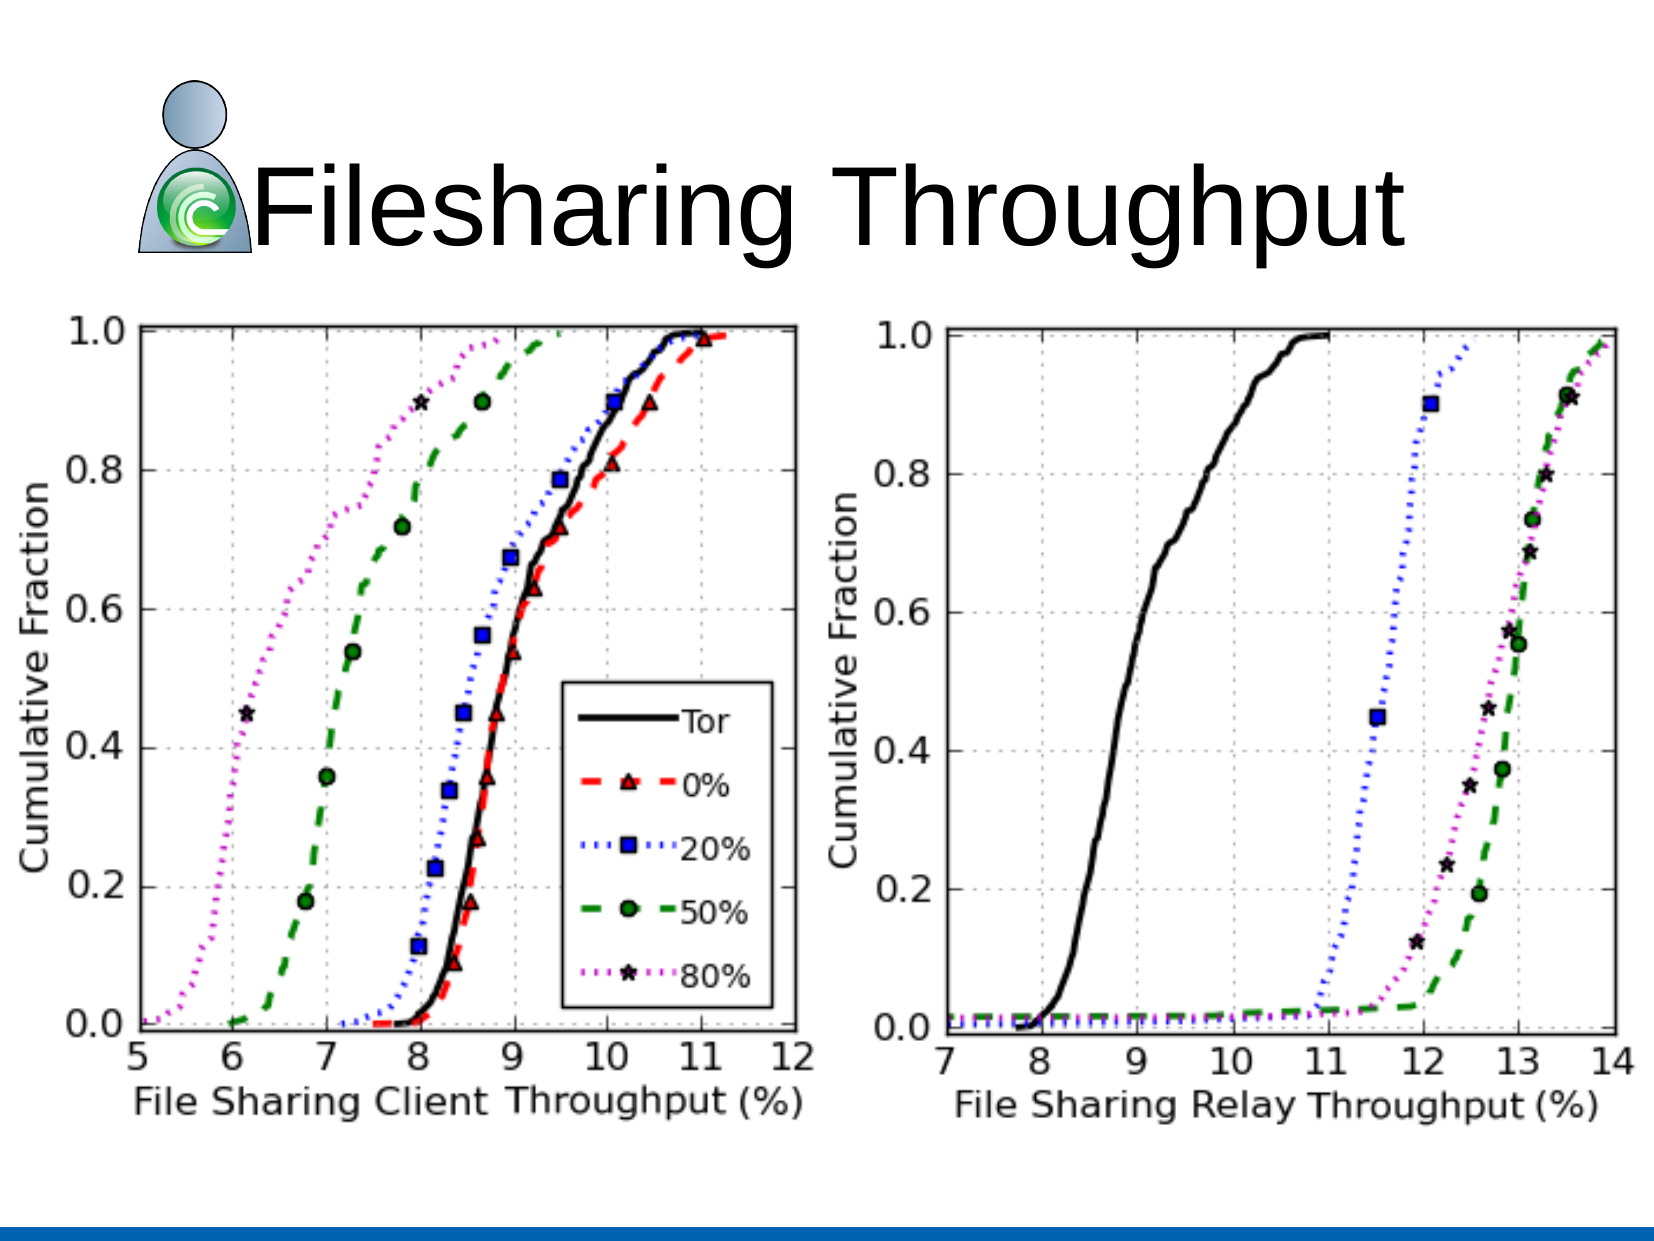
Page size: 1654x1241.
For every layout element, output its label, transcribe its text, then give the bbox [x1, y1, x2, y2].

title Filesharing Throughput [121, 102, 1533, 299]
picture [138, 80, 252, 253]
picture [6, 279, 1643, 1143]
